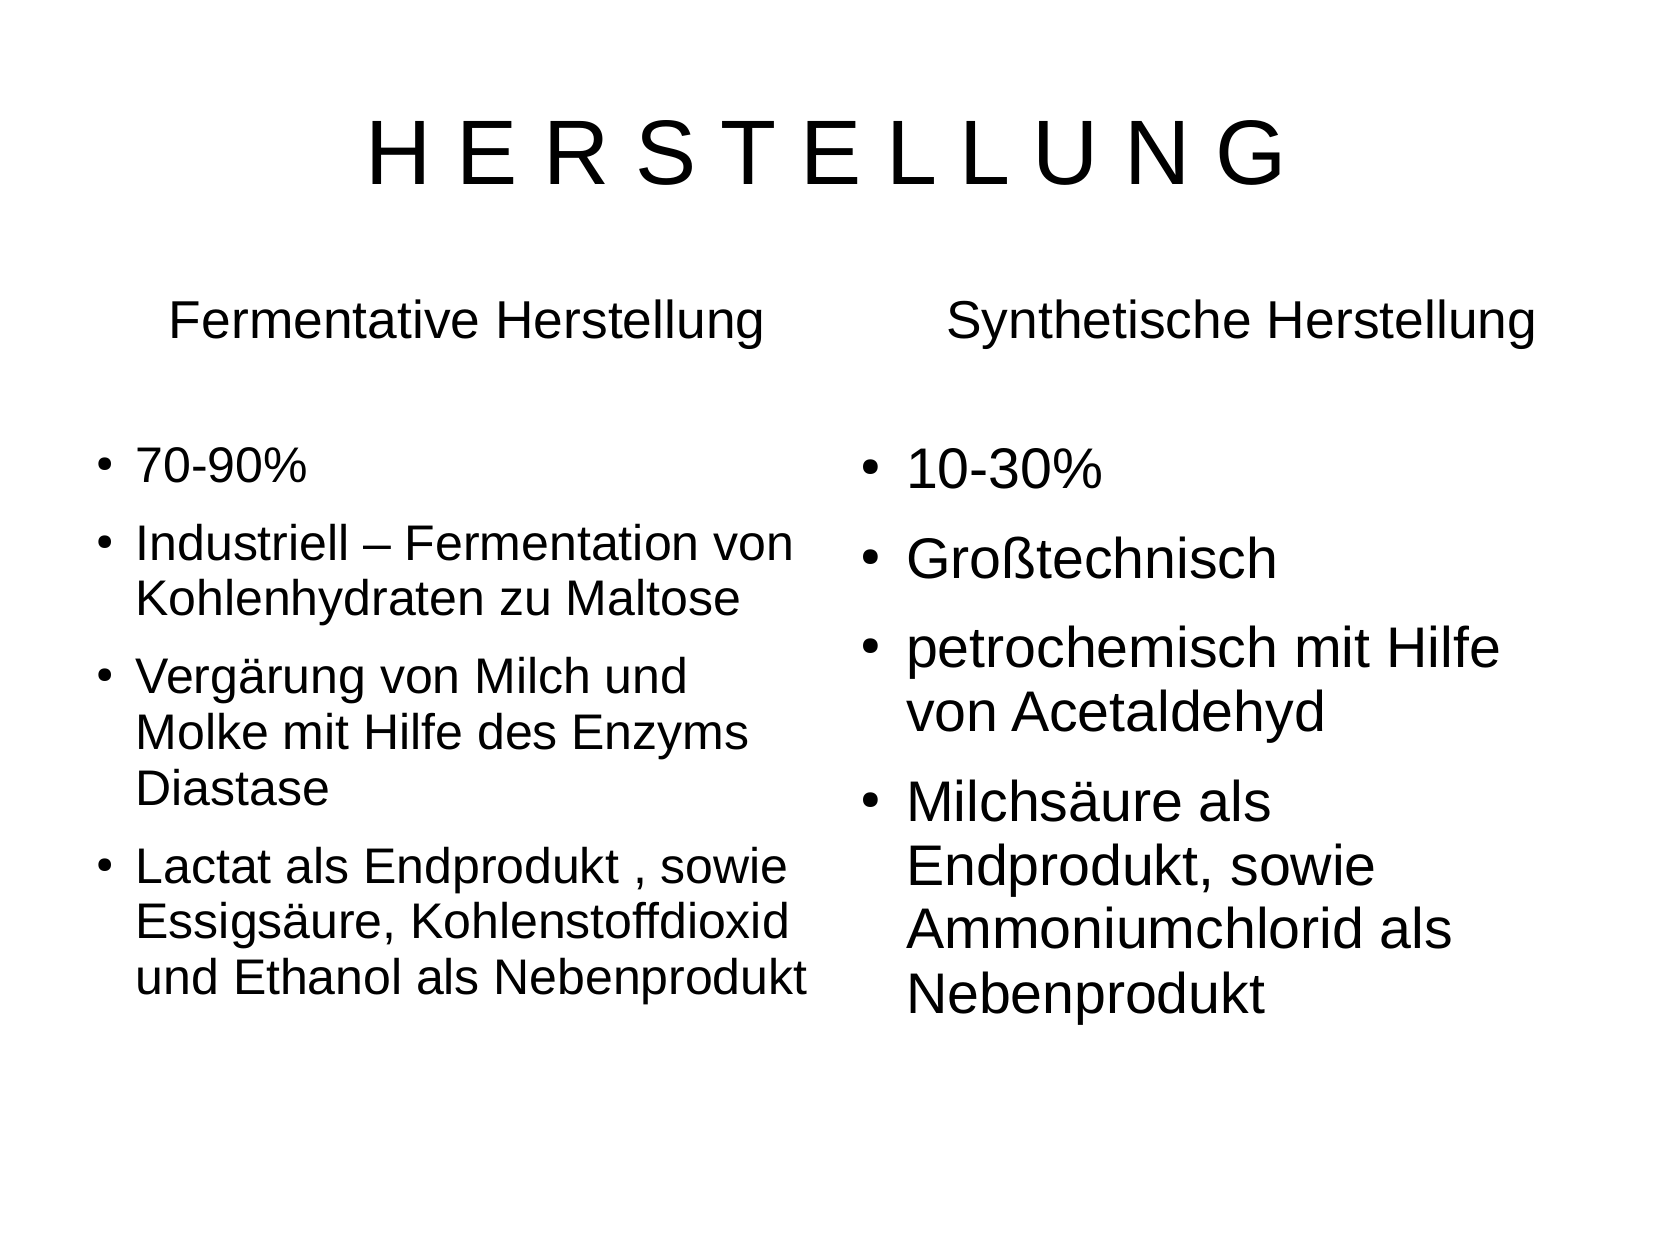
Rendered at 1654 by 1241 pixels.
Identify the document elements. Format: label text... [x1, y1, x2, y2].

list Synthetische Herstellung [845, 290, 1572, 402]
list 10-30% Großtechnisch petrochemisch mit Hilfe von Acetaldehyd Milchsäure als Endprodukt, sowie Ammoniumchlorid als Nebenprodukt [845, 437, 1572, 1028]
title H E R S T E L L U N G [82, 49, 1571, 257]
list Fermentative Herstellung [82, 290, 809, 402]
list 70-90% Industriell – Fermentation von Kohlenhydraten zu Maltose Vergärung von Milch und Molke mit Hilfe des Enzyms Diastase Lactat als Endprodukt , sowie Essigsäure, Kohlenstoffdioxid und Ethanol als Nebenprodukt [82, 437, 809, 1028]
